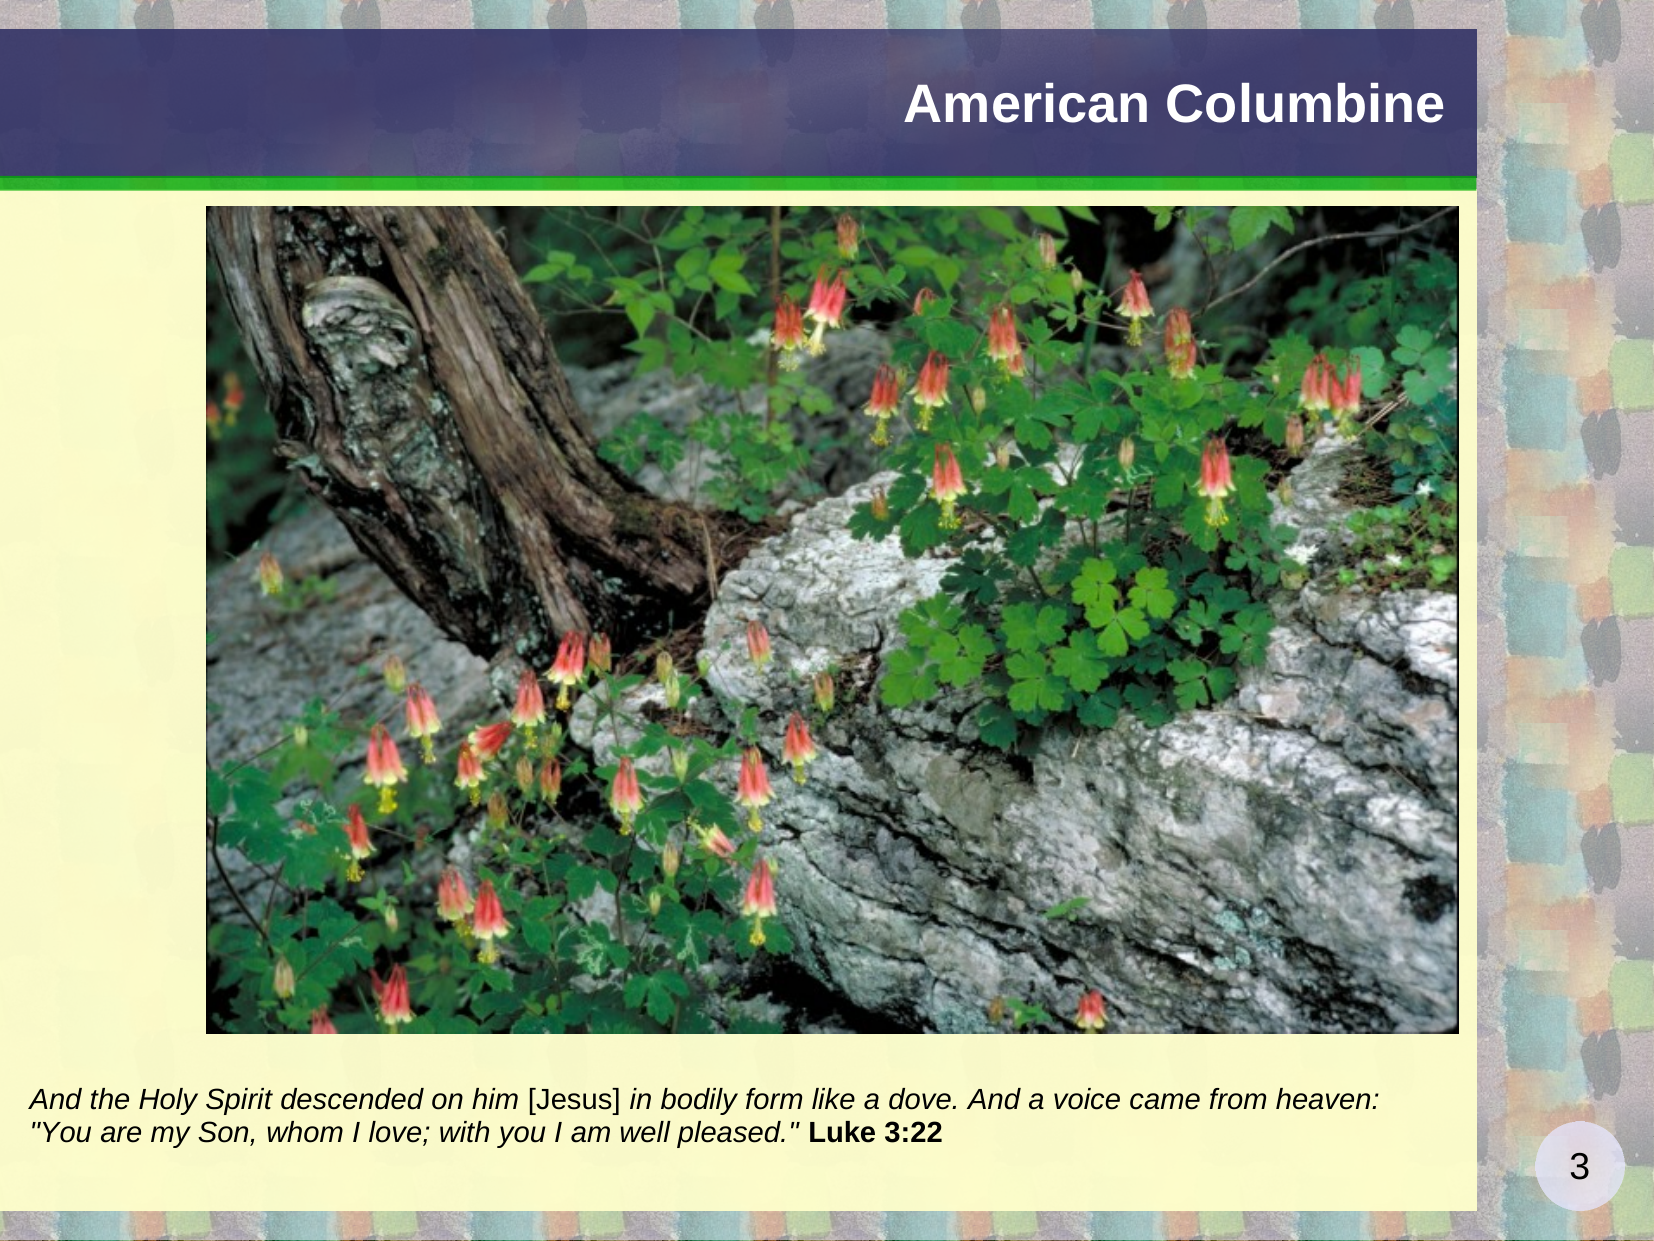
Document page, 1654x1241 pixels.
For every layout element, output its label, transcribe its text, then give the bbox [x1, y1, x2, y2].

text_box And the Holy Spirit descended on him [Jesus] in bodily form like a dove. And a voice came from heaven: "You are my Son, whom I love; with you I am well pleased." Luke 3:22 [29, 1083, 1382, 1182]
picture [206, 206, 1459, 1034]
title American Columbine [29, 59, 1447, 148]
